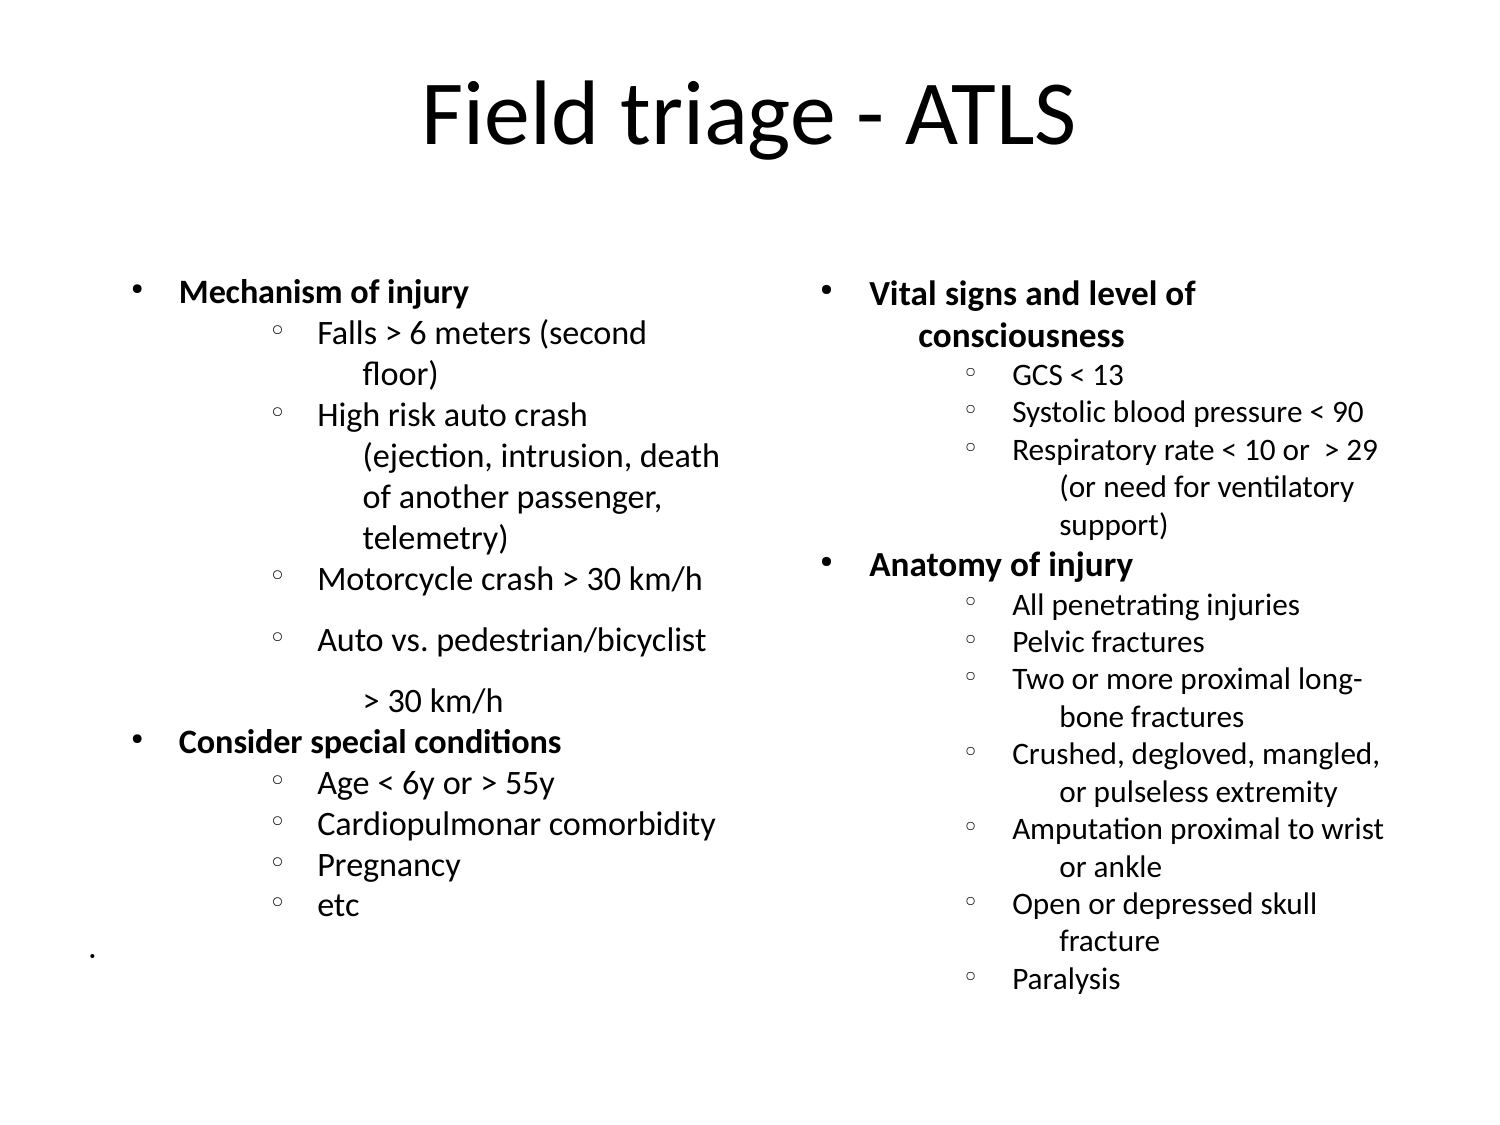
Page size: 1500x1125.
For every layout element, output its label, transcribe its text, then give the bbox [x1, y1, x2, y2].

list Mechanism of injury Falls > 6 meters (second floor) High risk auto crash (ejection, intrusion, death of another passenger, telemetry) Motorcycle crash > 30 km/h Auto vs. pedestrian/bicyclist > 30 km/h Consider special conditions Age < 6y or > 55y Cardiopulmonar comorbidity Pregnancy etc [75, 262, 738, 1005]
list Vital signs and level of consciousness GCS < 13 Systolic blood pressure < 90 Respiratory rate < 10 or > 29 (or need for ventilatory support) Anatomy of injury All penetrating injuries Pelvic fractures Two or more proximal long-bone fractures Crushed, degloved, mangled, or pulseless extremity Amputation proximal to wrist or ankle Open or depressed skull fracture Paralysis [762, 262, 1426, 1005]
title Field triage - ATLS [75, 45, 1425, 233]
